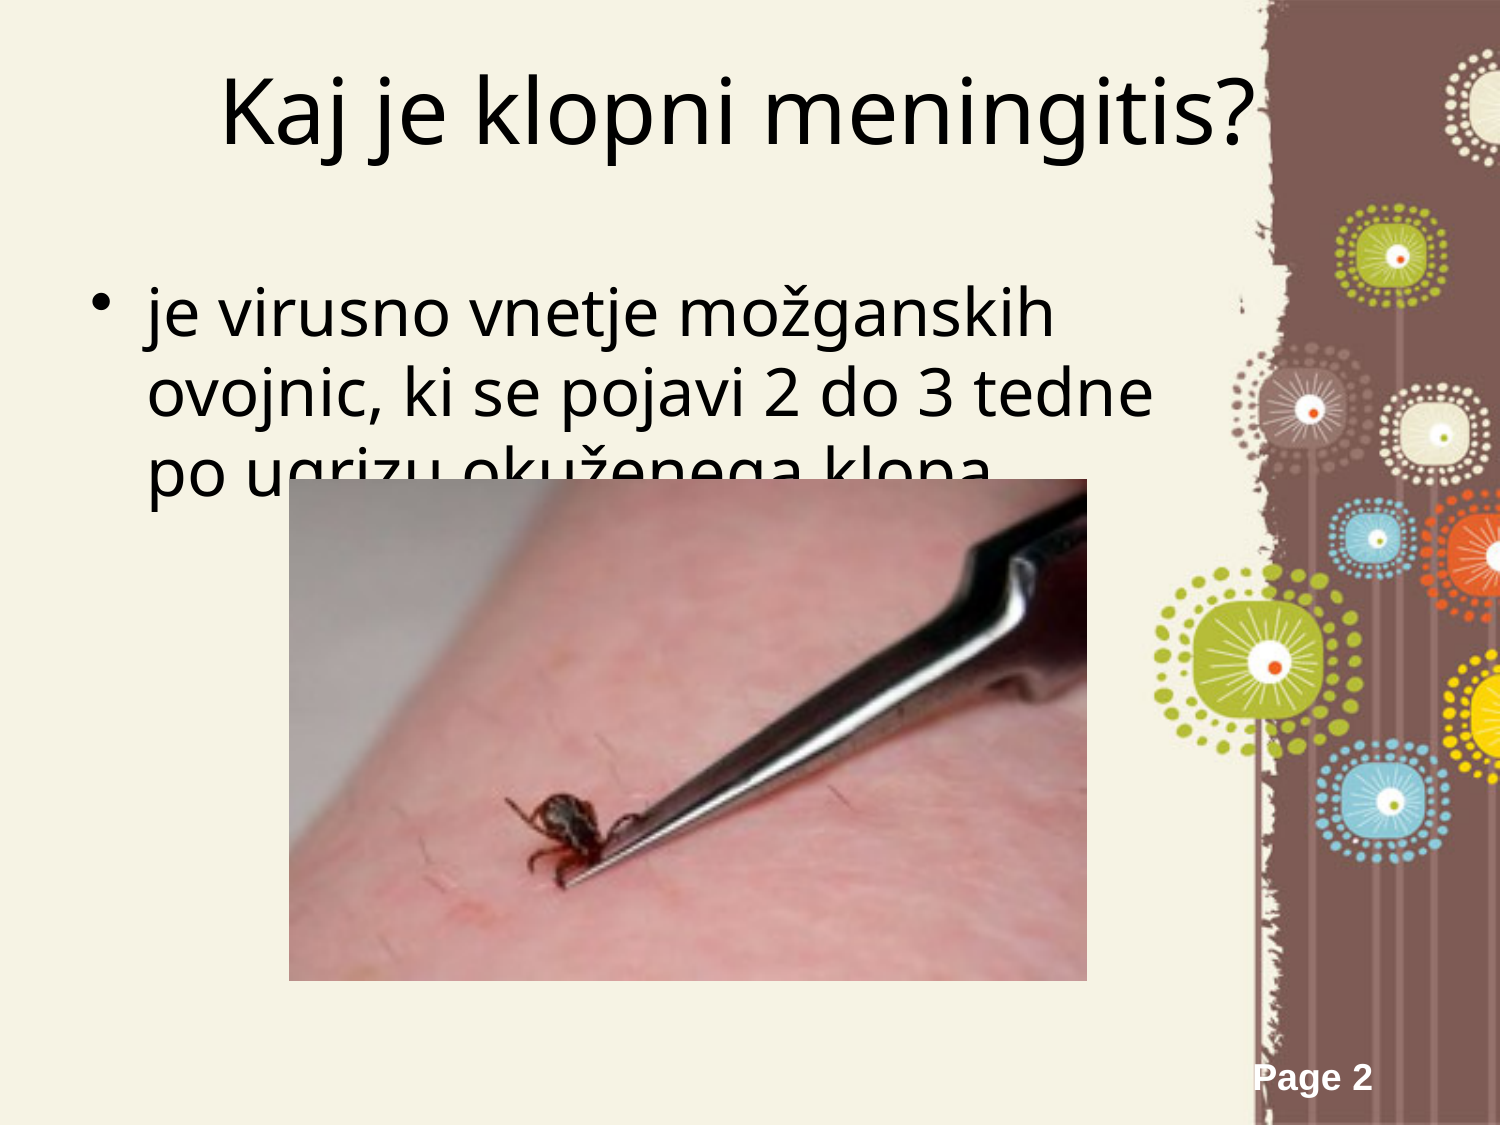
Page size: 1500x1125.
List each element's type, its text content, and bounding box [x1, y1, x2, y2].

picture [0, 0, 1500, 1125]
title Kaj je klopni meningitis? [75, 45, 1425, 233]
list je virusno vnetje možganskih ovojnic, ki se pojavi 2 do 3 tedne po ugrizu okuženega klopa. [75, 262, 1176, 1005]
